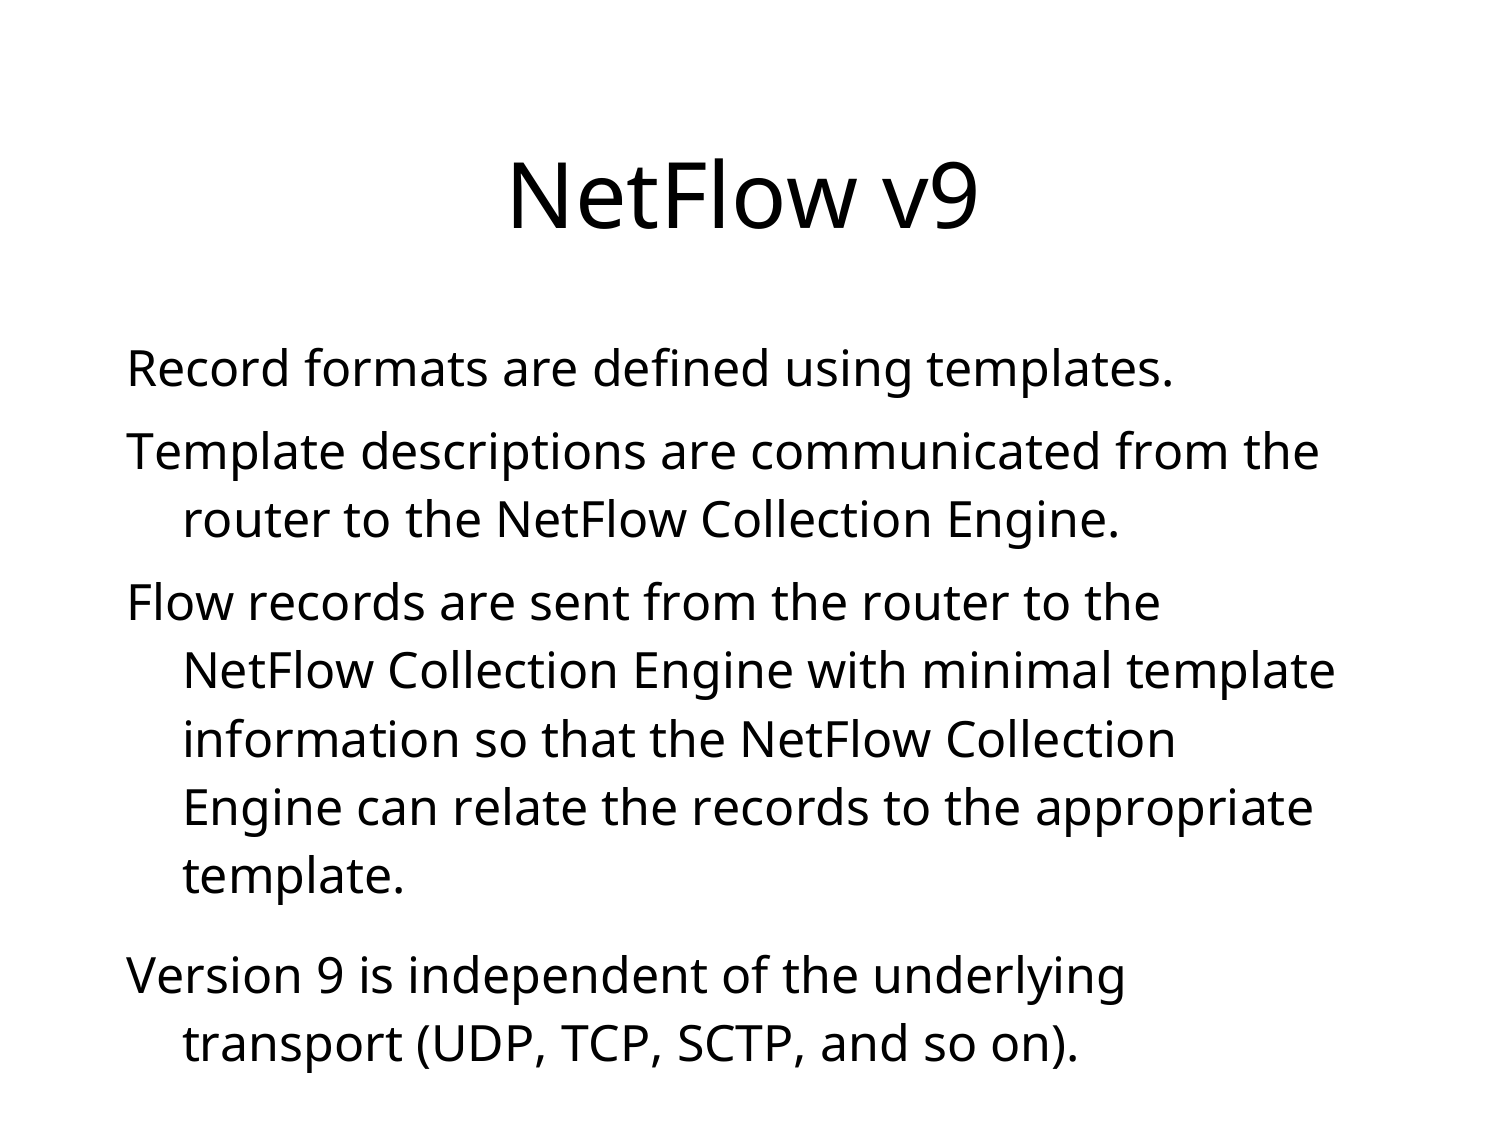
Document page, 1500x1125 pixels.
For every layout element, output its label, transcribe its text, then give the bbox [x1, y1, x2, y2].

list Record formats are defined using templates. Template descriptions are communicated from the router to the NetFlow Collection Engine. Flow records are sent from the router to the NetFlow Collection Engine with minimal template information so that the NetFlow Collection Engine can relate the records to the appropriate template. Version 9 is independent of the underlying transport (UDP, TCP, SCTP, and so on). [112, 324, 1388, 1125]
title NetFlow v9 [112, 62, 1388, 324]
